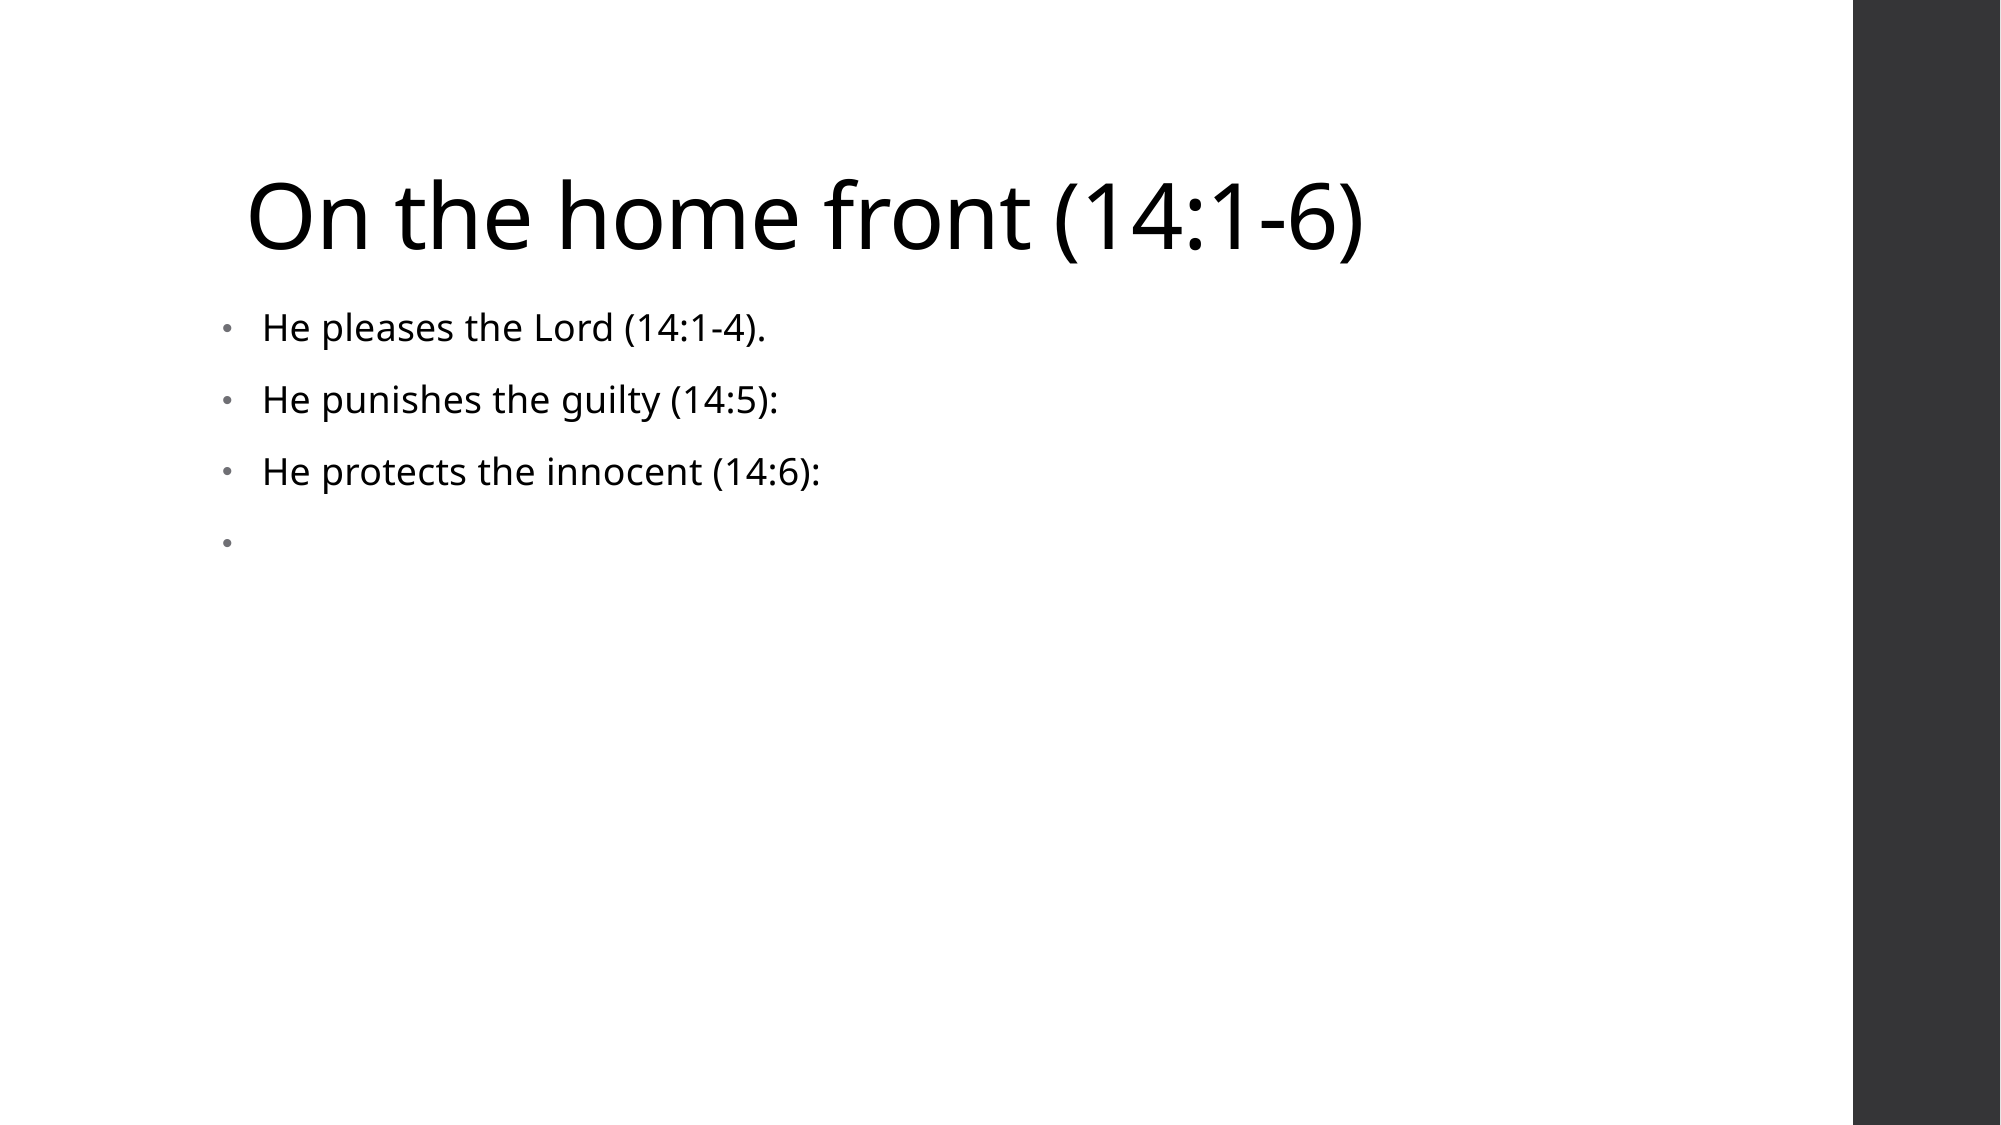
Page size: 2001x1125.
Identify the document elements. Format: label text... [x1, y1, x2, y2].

list He pleases the Lord (14:1-4). He punishes the guilty (14:5): He protects the innocent (14:6): [206, 299, 1617, 1014]
title On the home front (14:1-6) [206, 60, 1797, 278]
